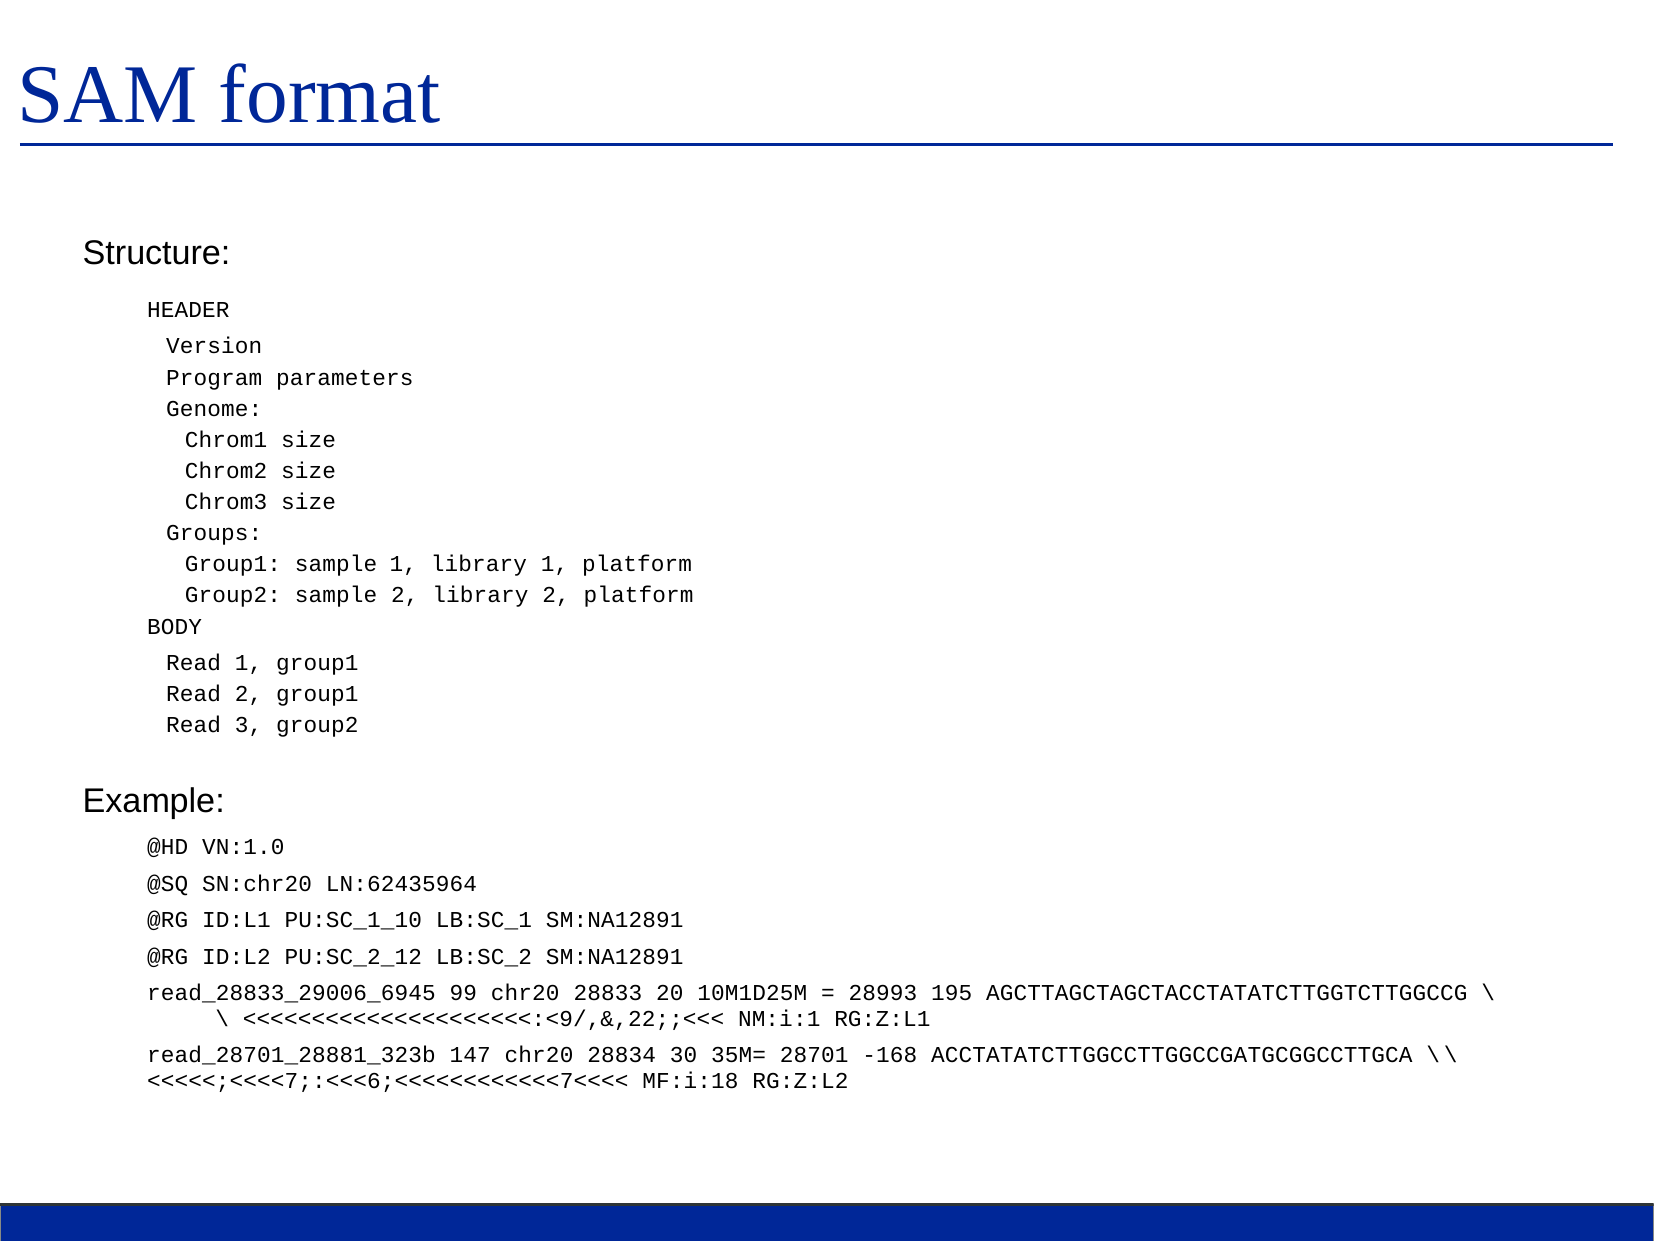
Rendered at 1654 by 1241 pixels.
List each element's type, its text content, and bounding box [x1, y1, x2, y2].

title SAM format [17, 0, 1589, 198]
list Structure: HEADER Version Program parameters Genome: Chrom1 size Chrom2 size Chrom3 size Groups: Group1: sample 1, library 1, platform Group2: sample 2, library 2, platform BODY Read 1, group1 Read 2, group1 Read 3, group2 Example: @HD VN:1.0 @SQ SN:chr20 LN:62435964 @RG ID:L1 PU:SC_1_10 LB:SC_1 SM:NA12891 @RG ID:L2 PU:SC_2_12 LB:SC_2 SM:NA12891 read_28833_29006_6945 99 chr20 28833 20 10M1D25M = 28993 195 AGCTTAGCTAGCTACCTATATCTTGGTCTTGGCCG \ \ <<<<<<<<<<<<<<<<<<<<<:<9/,&,22;;<<< NM:i:1 RG:Z:L1 read_28701_28881_323b 147 chr20 28834 30 35M= 28701 -168 ACCTATATCTTGGCCTTGGCCGATGCGGCCTTGCA \ \ <<<<<;<<<<7;:<<<6;<<<<<<<<<<<<7<<<< MF:i:18 RG:Z:L2 [82, 233, 1571, 1109]
